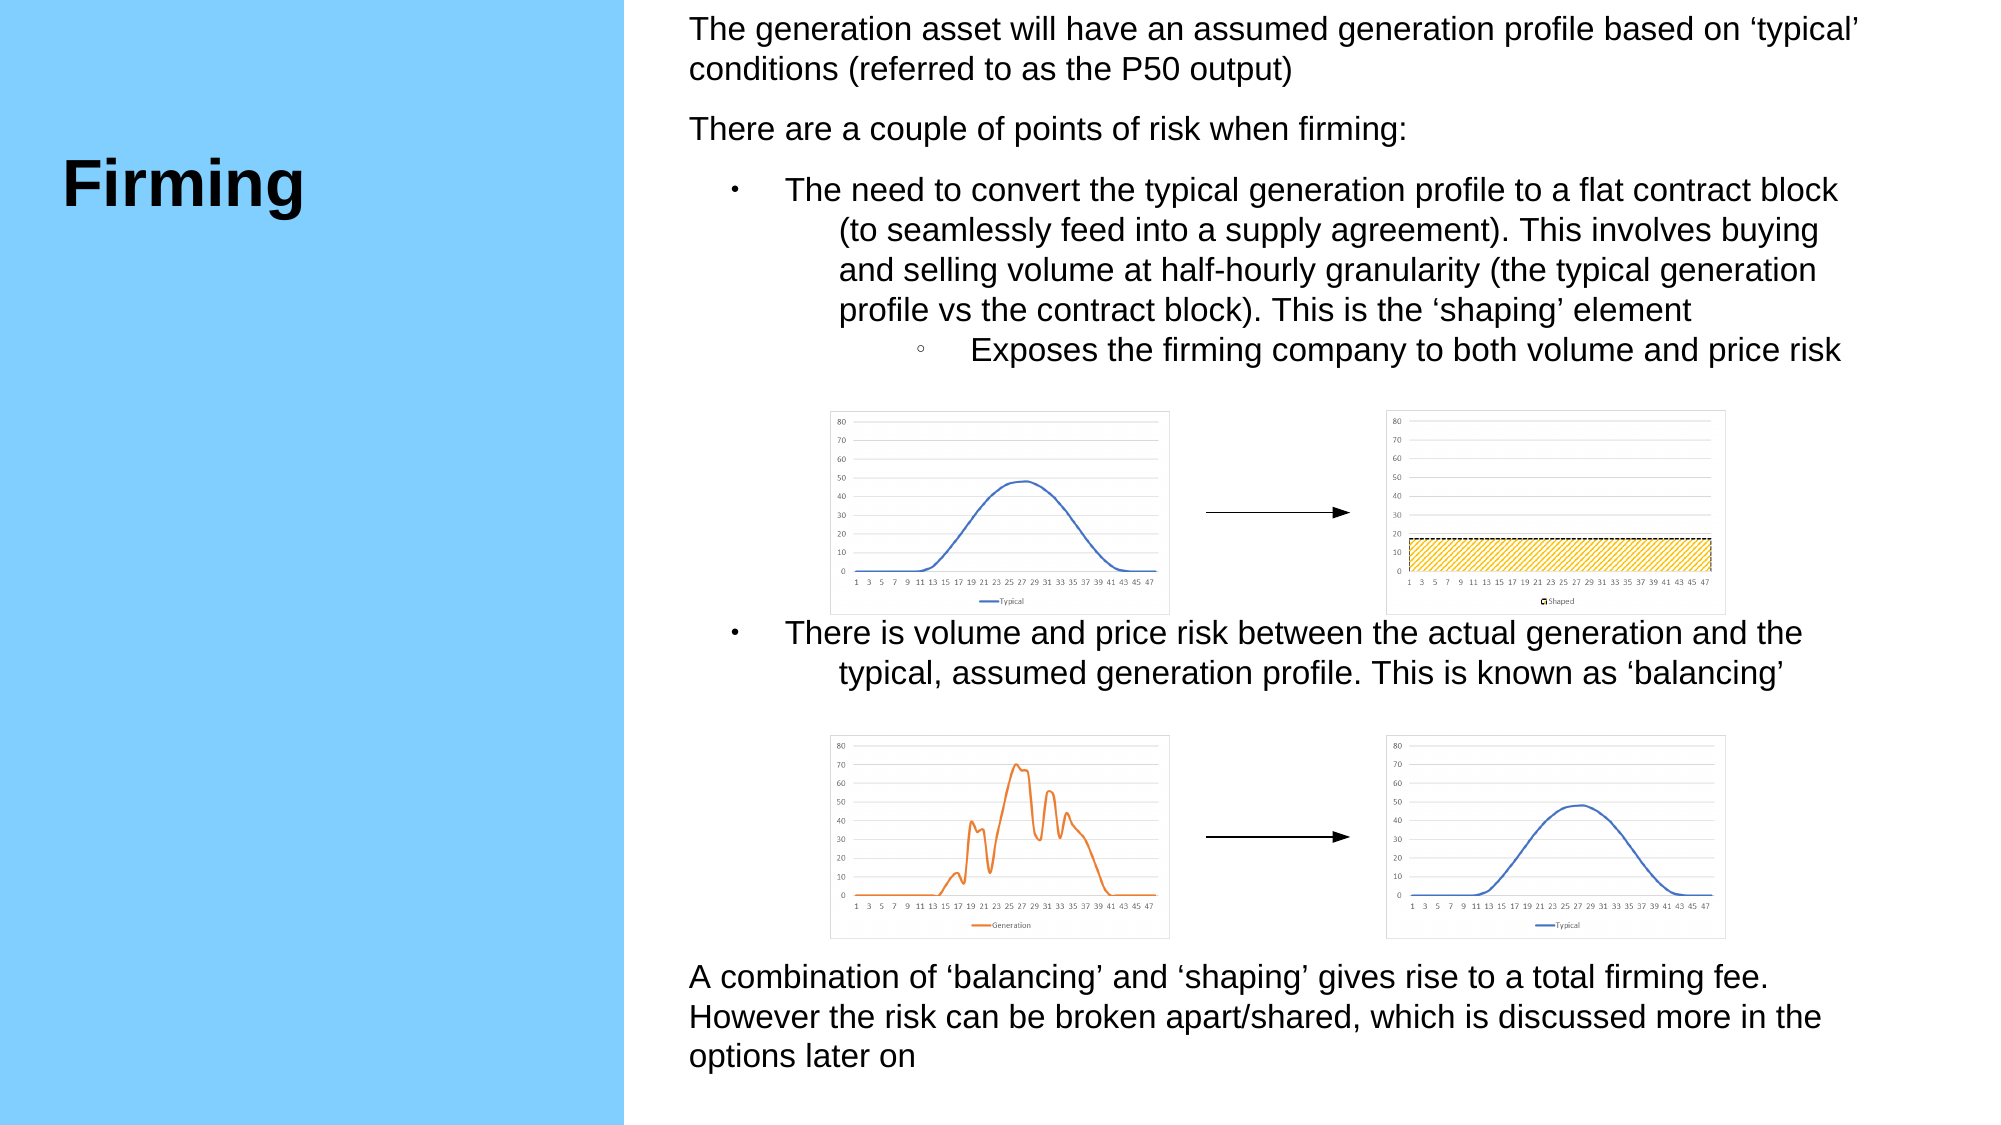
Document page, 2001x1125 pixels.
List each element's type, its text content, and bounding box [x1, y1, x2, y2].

picture [830, 735, 1170, 939]
picture [1386, 410, 1726, 615]
title The generation asset will have an assumed generation profile based on ‘typical’ conditions (referred to as the P50 output) There are a couple of points of risk when firming: The need to convert the typical generation profile to a flat contract block (to seamlessly feed into a supply agreement). This involves buying and selling volume at half-hourly granularity (the typical generation profile vs the contract block). This is the ‘shaping’ element Exposes the firming company to both volume and price risk There is volume and price risk between the actual generation and the typical, assumed generation profile. This is known as ‘balancing’ A combination of ‘balancing’ and ‘shaping’ gives rise to a total firming fee. However the risk can be broken apart/shared, which is discussed more in the options later on [688, 6, 1879, 1110]
title Firming [62, 139, 564, 279]
picture [1386, 735, 1726, 939]
picture [830, 411, 1170, 615]
